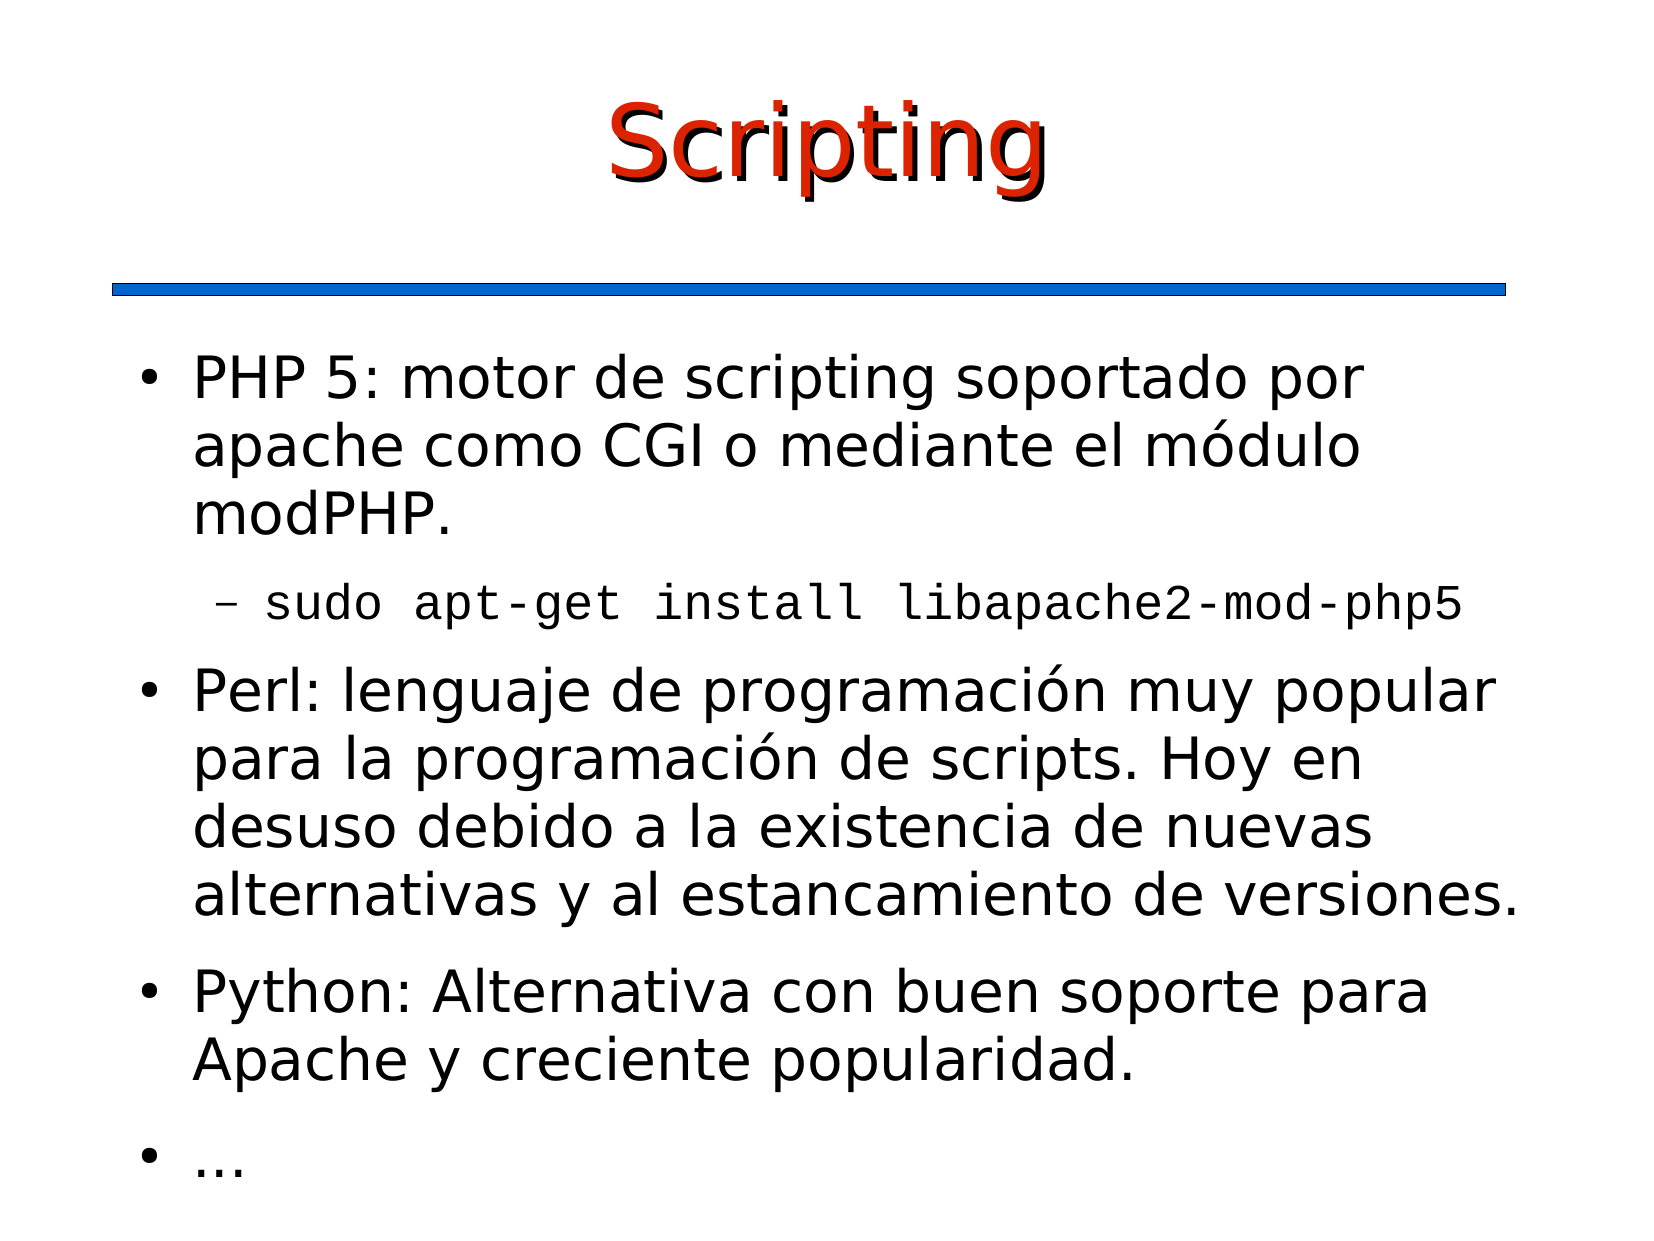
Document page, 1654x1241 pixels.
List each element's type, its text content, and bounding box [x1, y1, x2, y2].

list PHP 5: motor de scripting soportado por apache como CGI o mediante el módulo modPHP. sudo apt-get install libapache2-mod-php5 Perl: lenguaje de programación muy popular para la programación de scripts. Hoy en desuso debido a la existencia de nuevas alternativas y al estancamiento de versiones. Python: Alternativa con buen soporte para Apache y creciente popularidad. ... [121, 344, 1534, 1191]
title Scripting [121, 37, 1534, 246]
